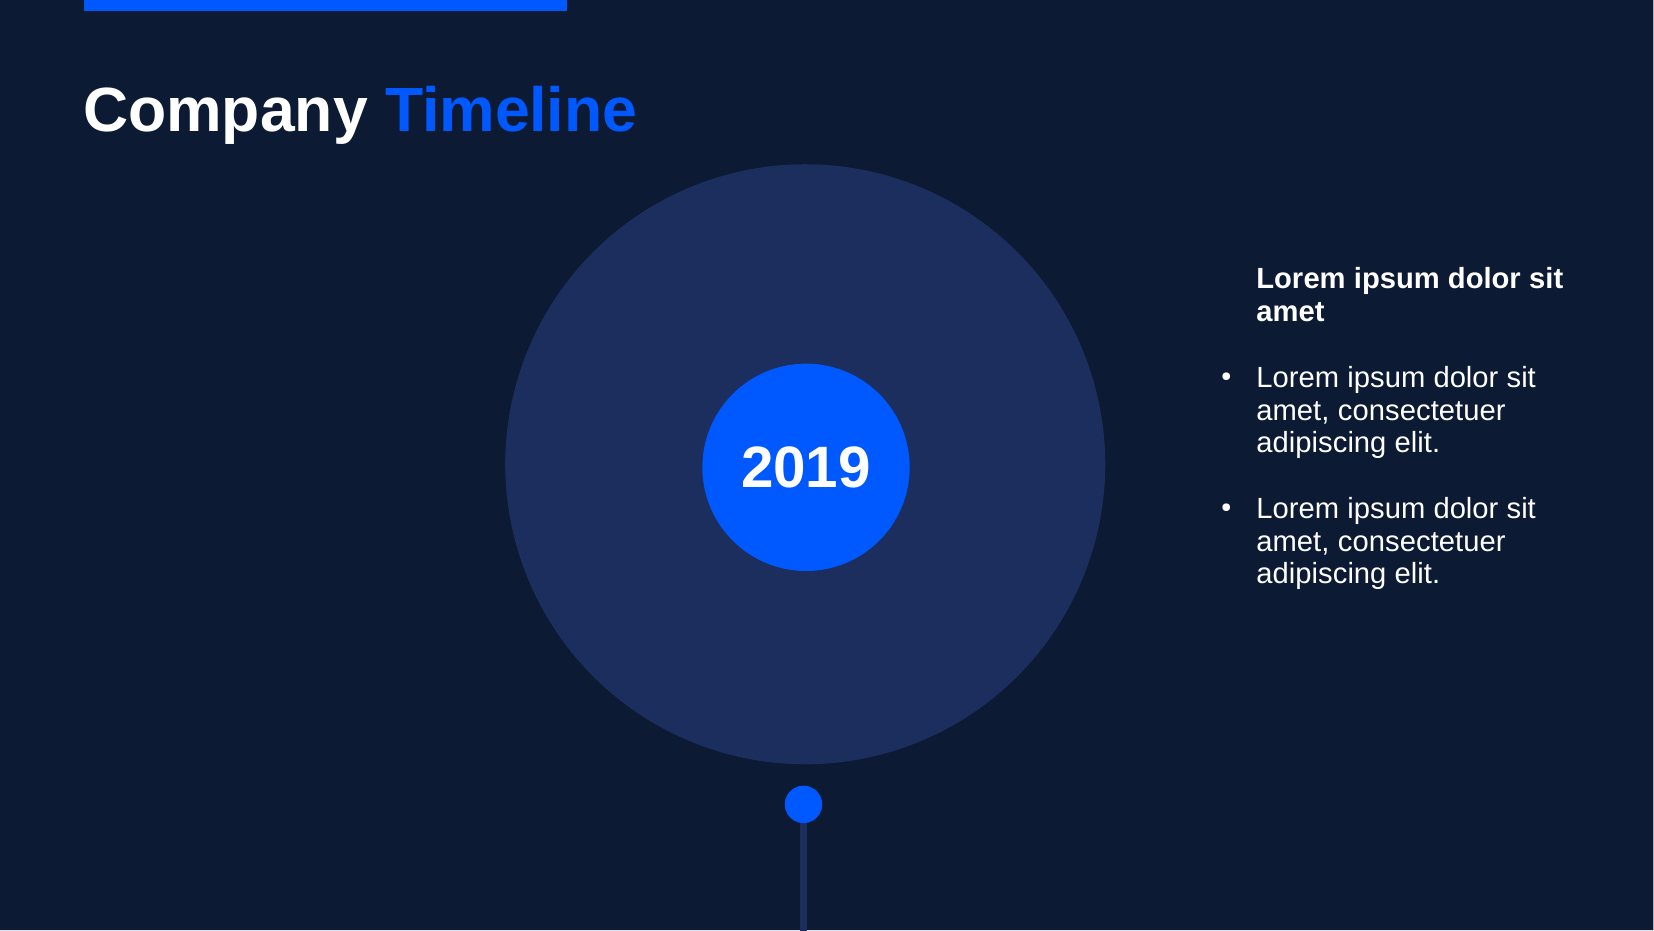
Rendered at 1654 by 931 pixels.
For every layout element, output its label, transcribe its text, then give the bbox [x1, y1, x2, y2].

title Company Timeline [83, 75, 1570, 188]
text_box 2019 [702, 363, 910, 572]
text_box [784, 785, 823, 824]
text_box [505, 164, 1106, 765]
text_box Lorem ipsum dolor sit amet Lorem ipsum dolor sit amet, consectetuer adipiscing elit. Lorem ipsum dolor sit amet, consectetuer adipiscing elit. [1220, 262, 1576, 713]
